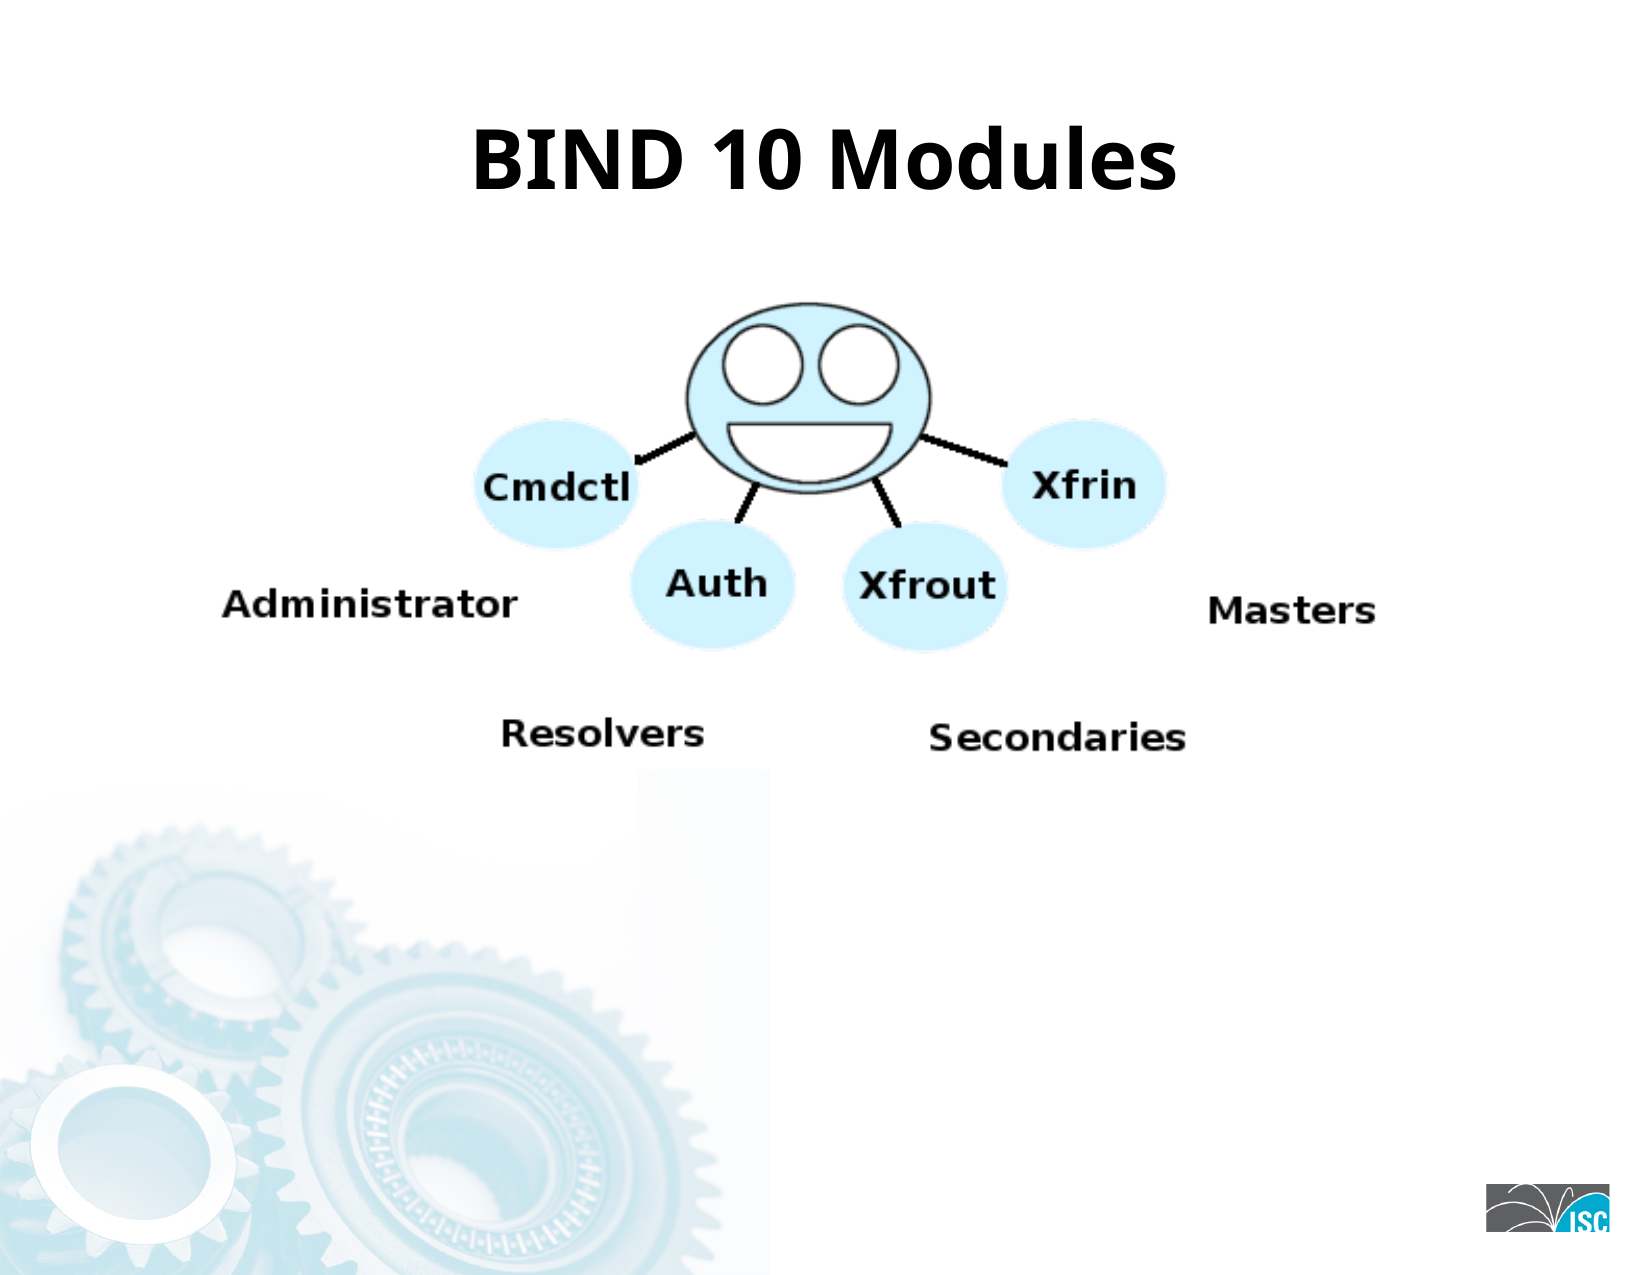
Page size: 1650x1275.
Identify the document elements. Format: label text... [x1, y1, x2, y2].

picture [0, 0, 1650, 1275]
title BIND 10 Modules [82, 35, 1568, 280]
